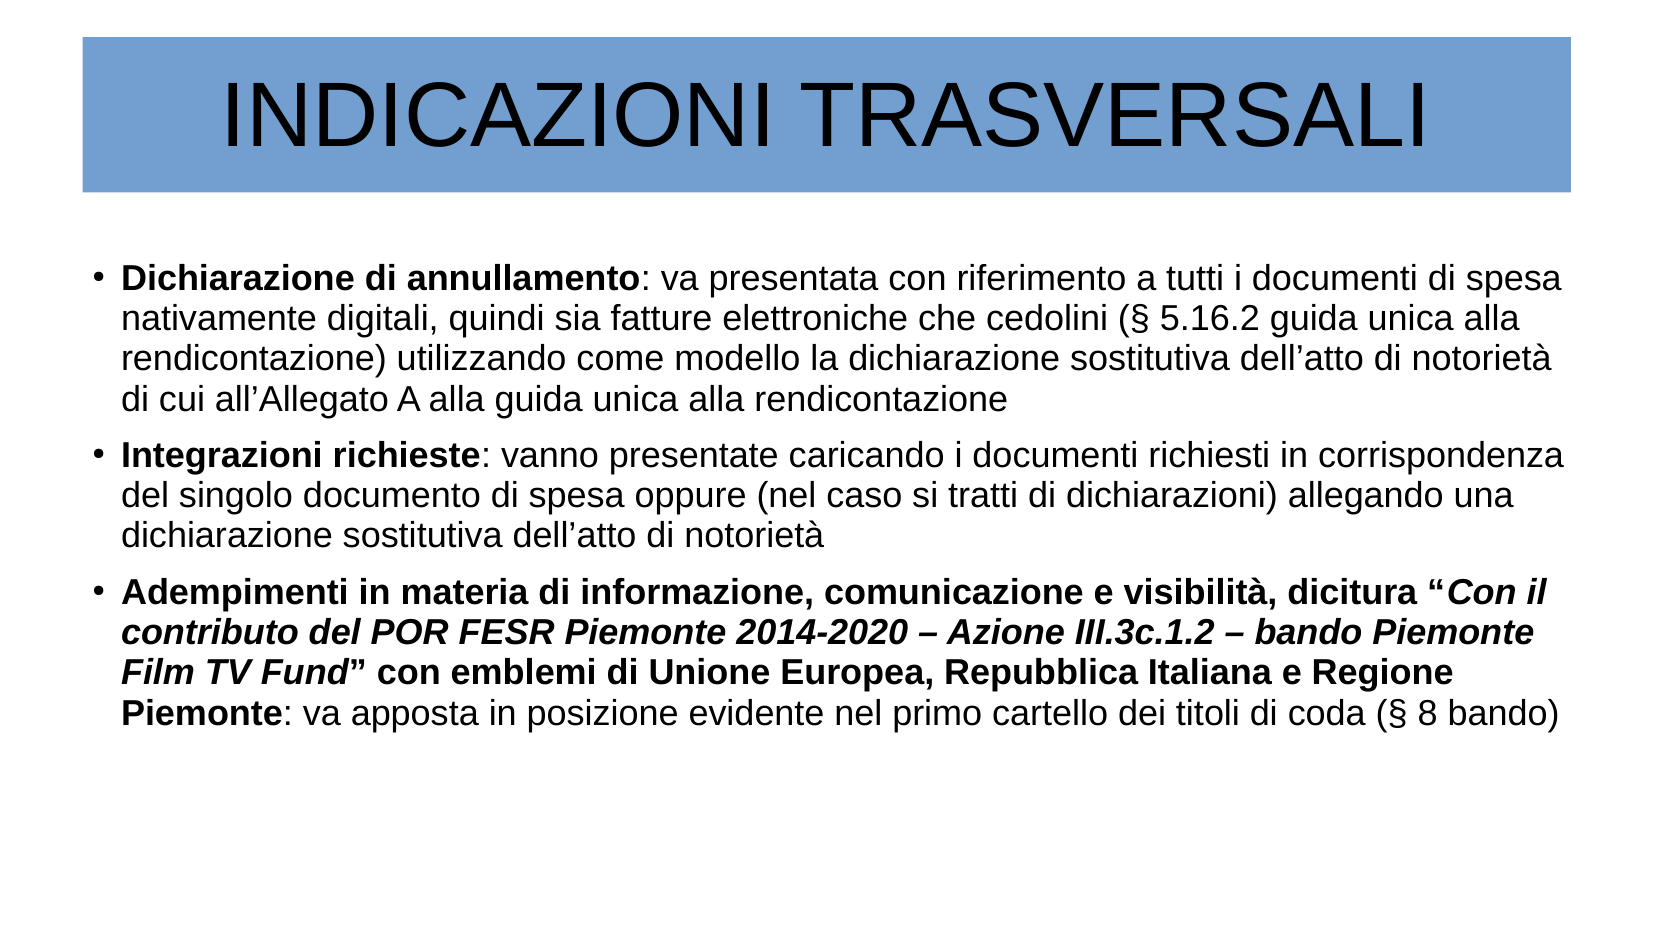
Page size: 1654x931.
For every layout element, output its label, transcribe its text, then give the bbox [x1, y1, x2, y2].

title INDICAZIONI TRASVERSALI [82, 37, 1571, 193]
list Dichiarazione di annullamento: va presentata con riferimento a tutti i documenti di spesa nativamente digitali, quindi sia fatture elettroniche che cedolini (§ 5.16.2 guida unica alla rendicontazione) utilizzando come modello la dichiarazione sostitutiva dell’atto di notorietà di cui all’Allegato A alla guida unica alla rendicontazione Integrazioni richieste: vanno presentate caricando i documenti richiesti in corrispondenza del singolo documento di spesa oppure (nel caso si tratti di dichiarazioni) allegando una dichiarazione sostitutiva dell’atto di notorietà Adempimenti in materia di informazione, comunicazione e visibilità, dicitura “Con il contributo del POR FESR Piemonte 2014-2020 – Azione III.3c.1.2 – bando Piemonte Film TV Fund” con emblemi di Unione Europea, Repubblica Italiana e Regione Piemonte: va apposta in posizione evidente nel primo cartello dei titoli di coda (§ 8 bando) [82, 217, 1571, 758]
